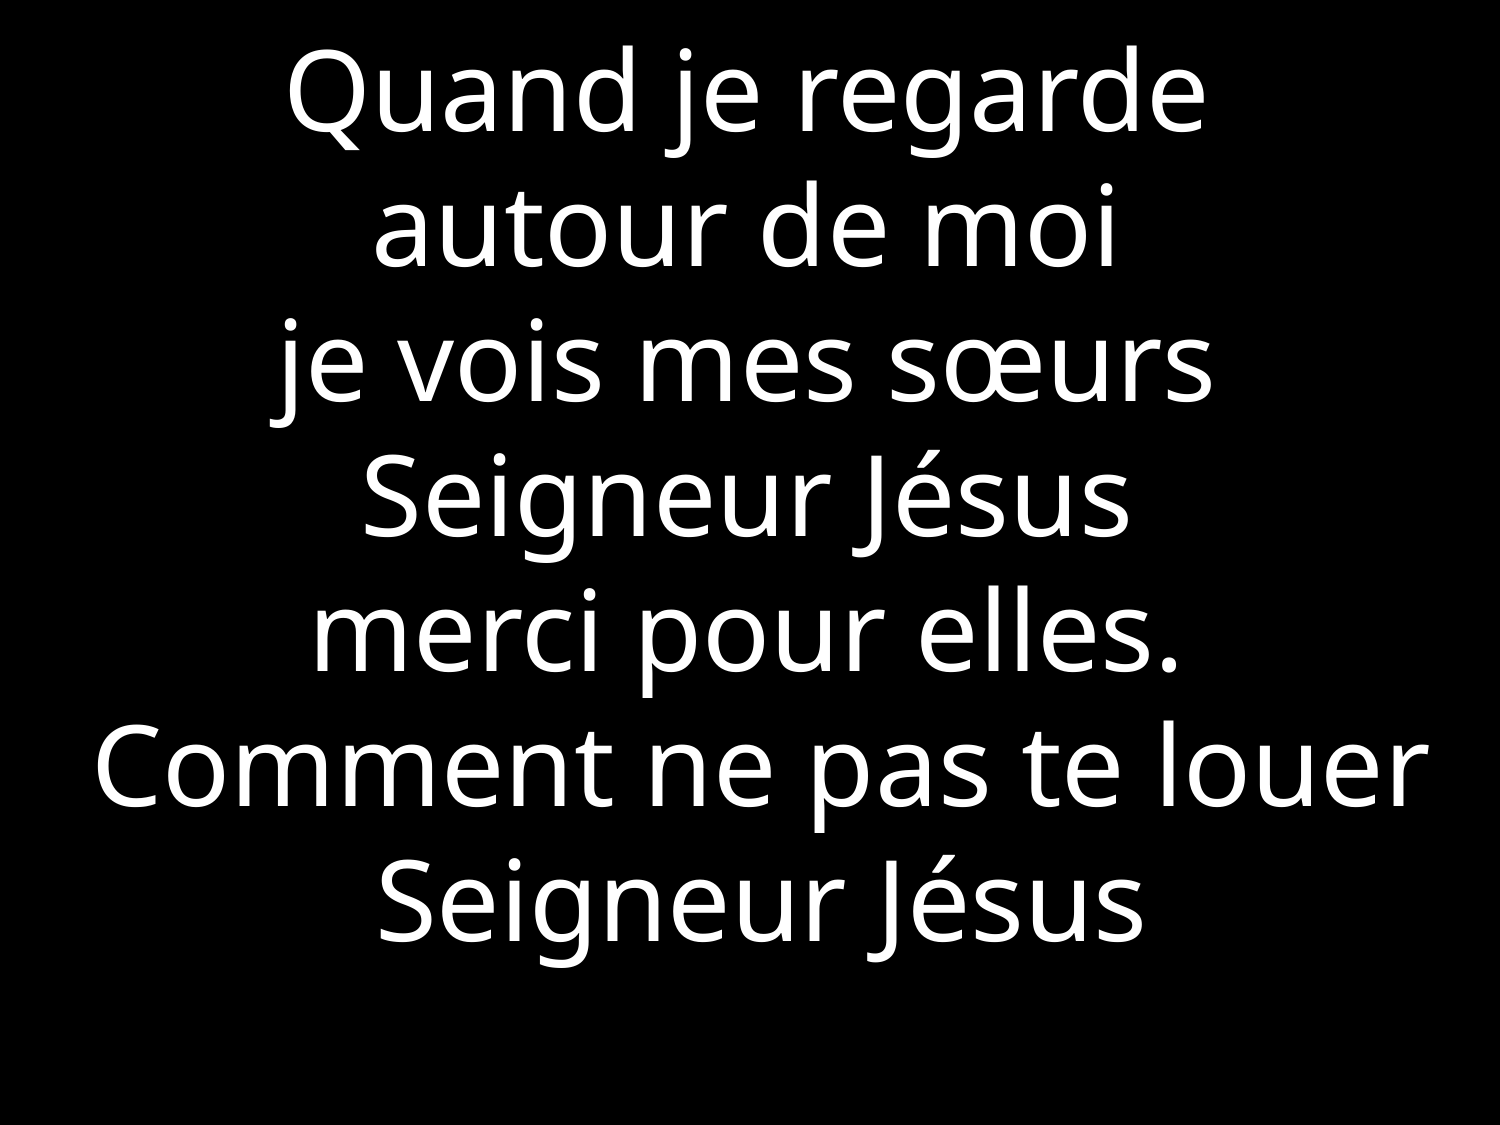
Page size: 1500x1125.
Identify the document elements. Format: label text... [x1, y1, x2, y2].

list Quand je regarde autour de moi je vois mes sœurs Seigneur Jésus merci pour elles. Comment ne pas te louer Seigneur Jésus [23, 11, 1500, 1095]
